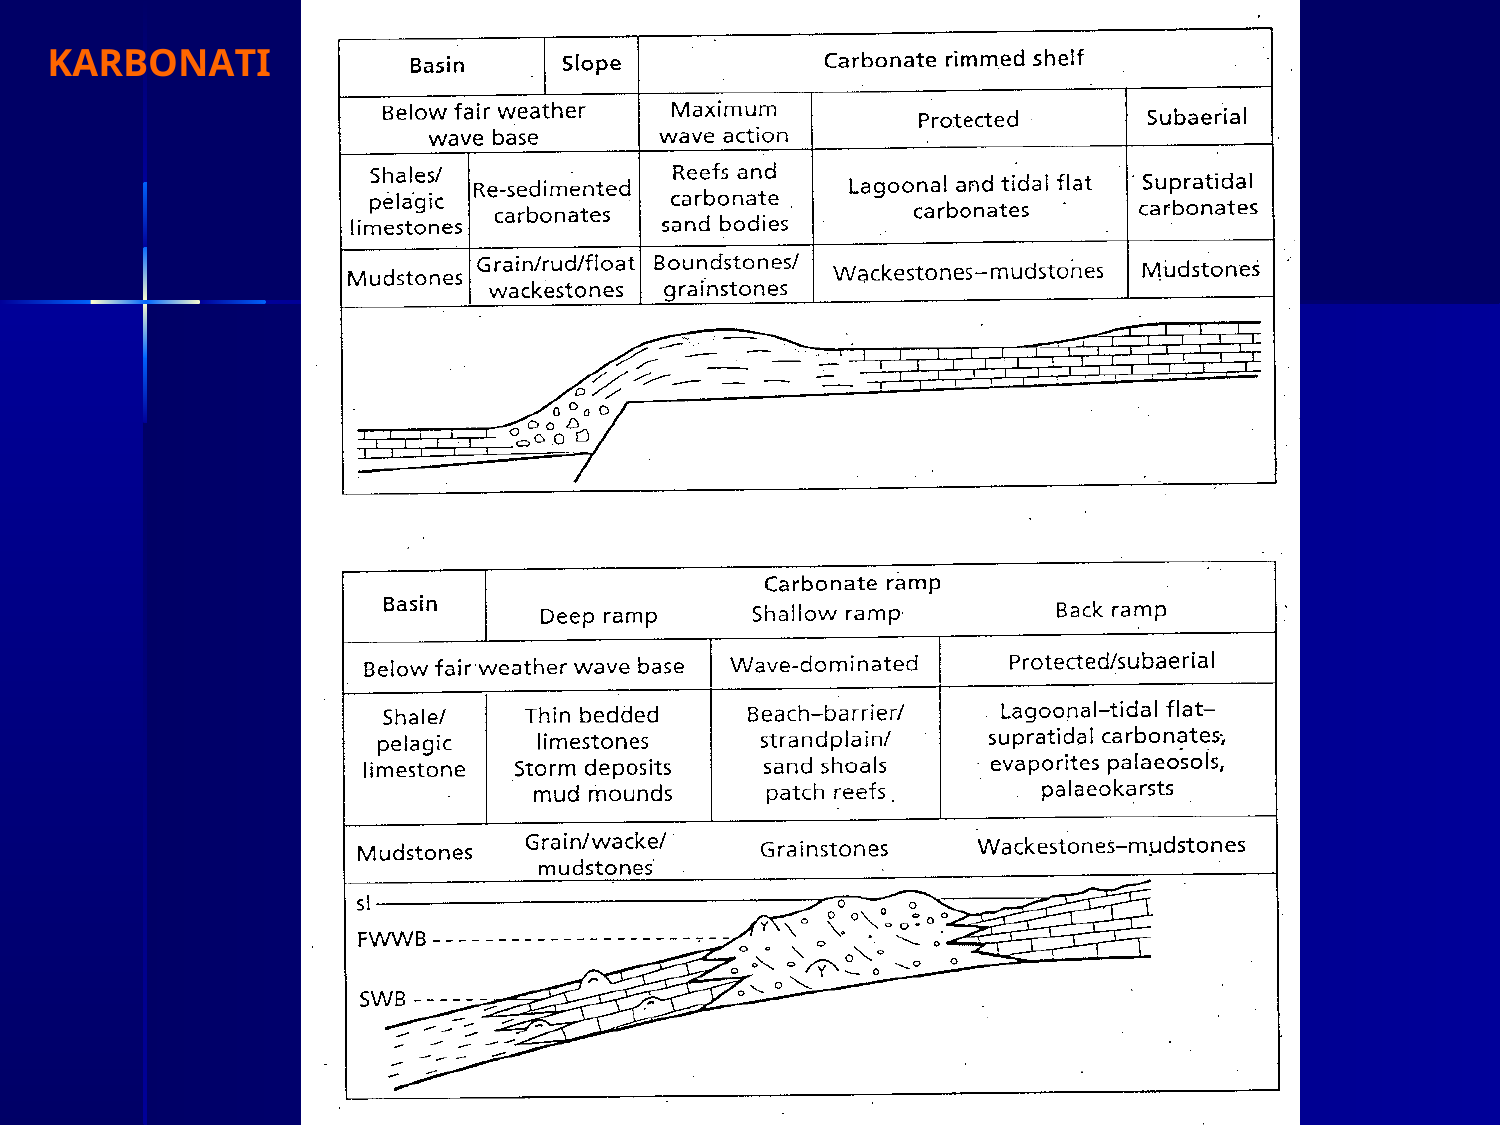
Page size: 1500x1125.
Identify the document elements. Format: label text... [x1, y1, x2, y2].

picture [301, 0, 1300, 1125]
text_box KARBONATI [32, 30, 286, 92]
